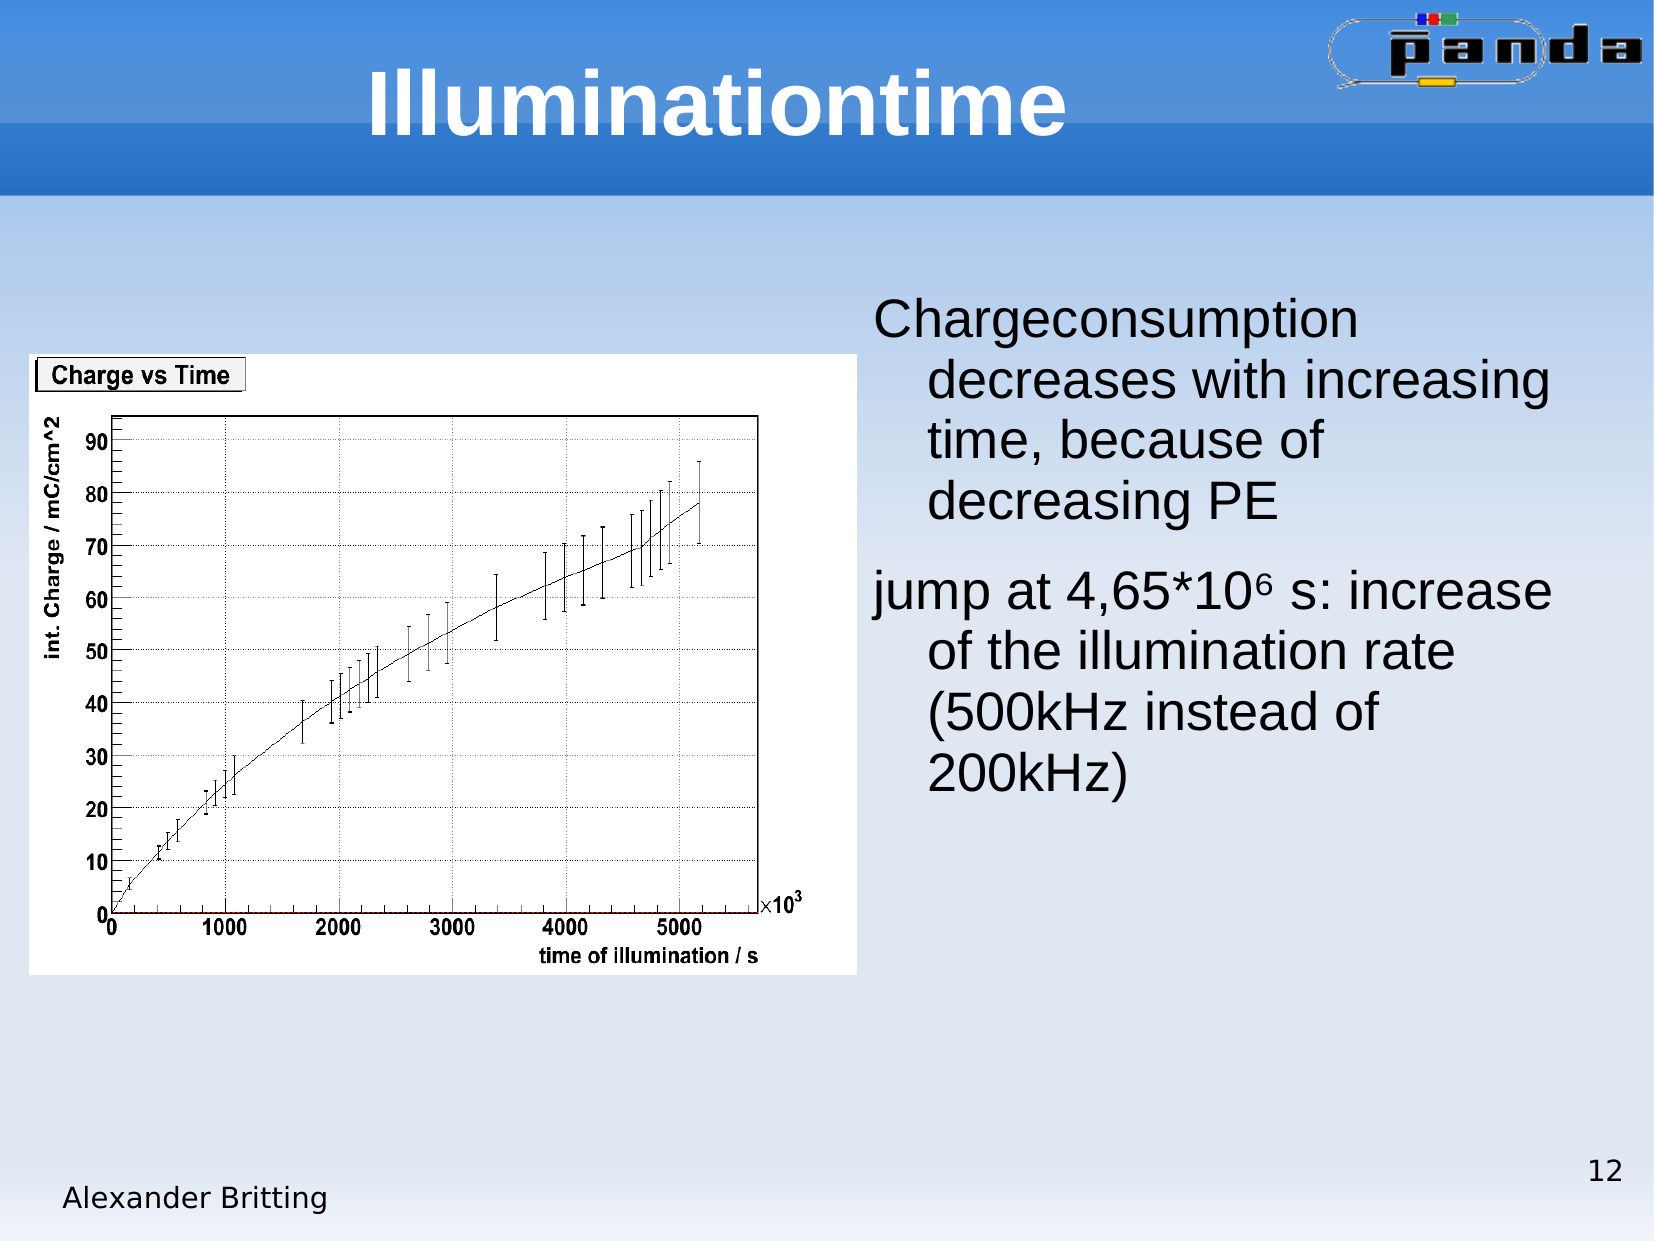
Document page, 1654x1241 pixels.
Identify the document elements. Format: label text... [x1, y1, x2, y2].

title Illuminationtime [76, 7, 1359, 200]
picture [0, 0, 1654, 1241]
list Chargeconsumption decreases with increasing time, because of decreasing PE jump at 4,65*10⁶ s: increase of the illumination rate (500kHz instead of 200kHz) [856, 288, 1583, 1093]
